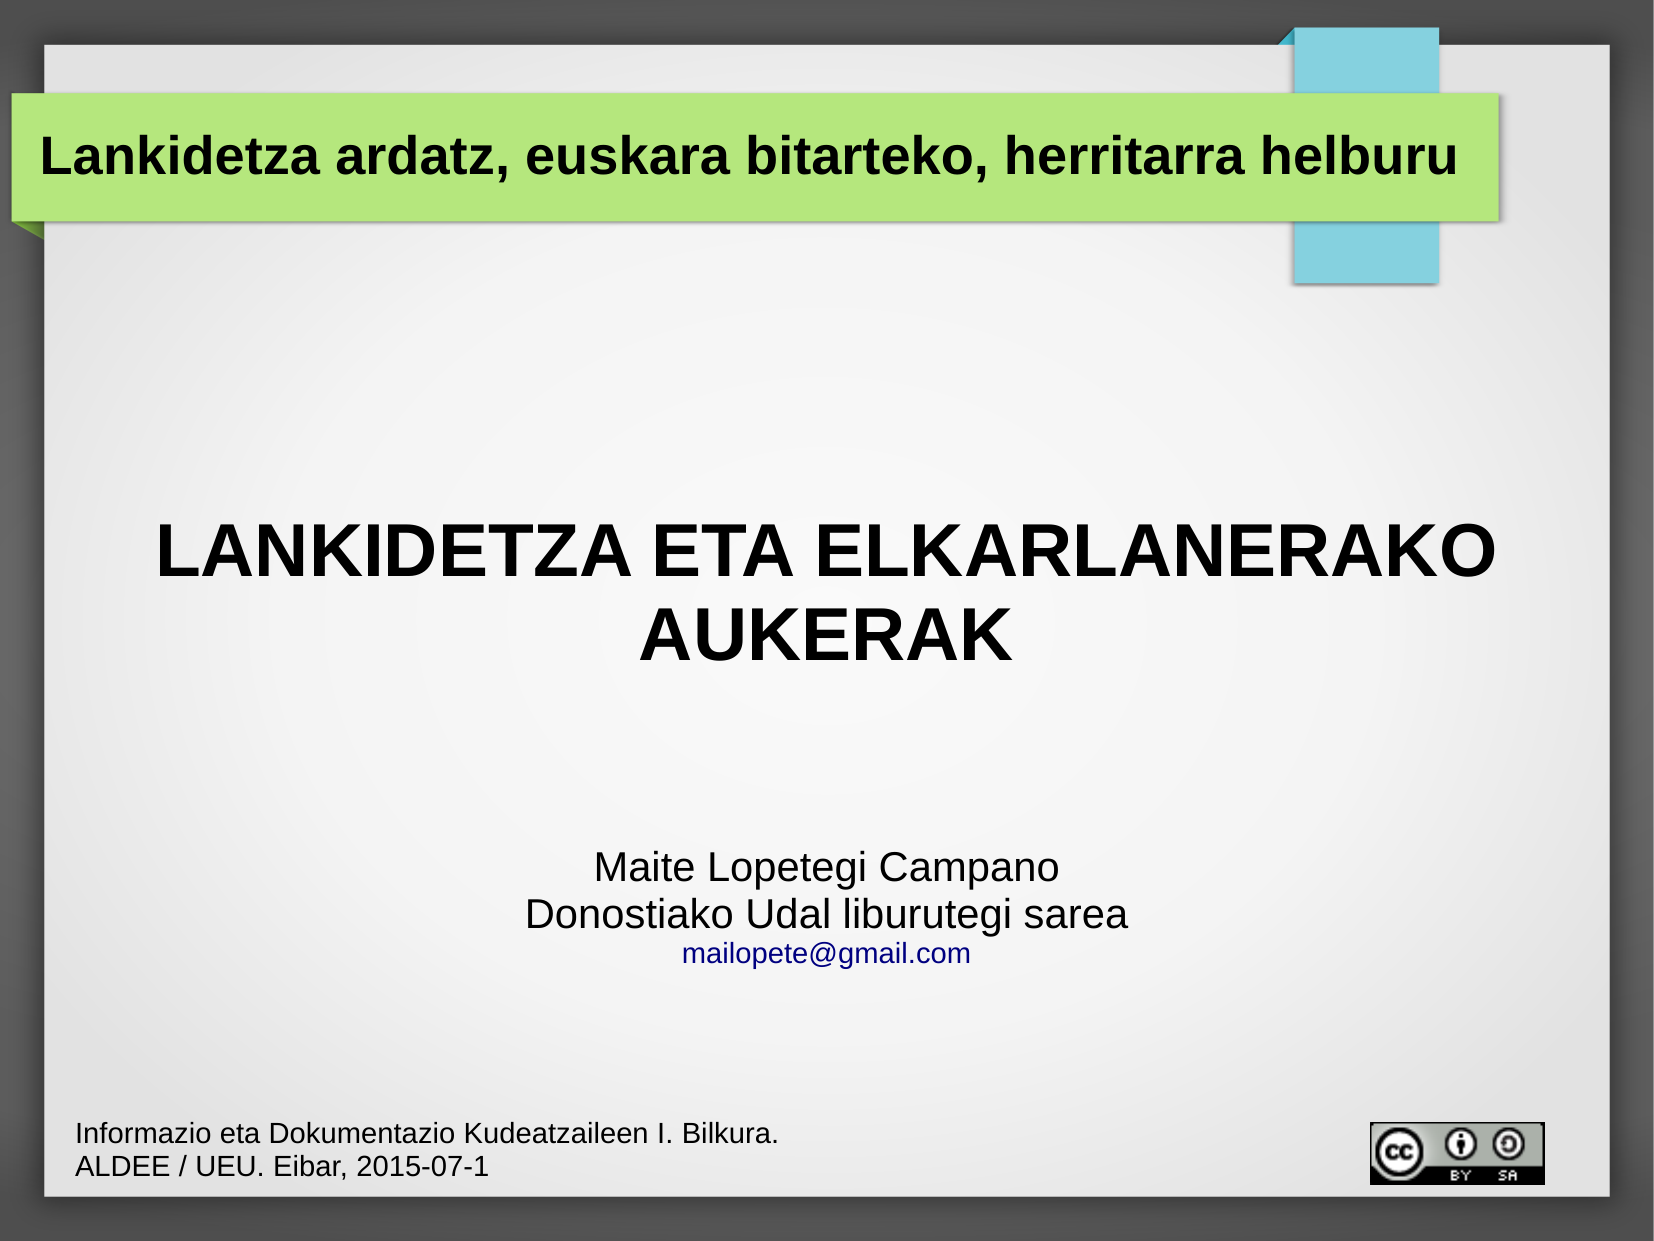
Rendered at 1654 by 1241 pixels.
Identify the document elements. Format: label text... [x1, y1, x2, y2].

text_box Lankidetza ardatz, euskara bitarteko, herritarra helburu [23, 118, 1477, 194]
text_box Informazio eta Dokumentazio Kudeatzaileen I. Bilkura. ALDEE / UEU. Eibar, 2015-07-1 [60, 1063, 1578, 1216]
picture [0, 0, 1654, 1241]
subtitle LANKIDETZA ETA ELKARLANERAKO AUKERAK Maite Lopetegi Campano Donostiako Udal liburutegi sarea mailopete@gmail.com [82, 295, 1571, 1015]
